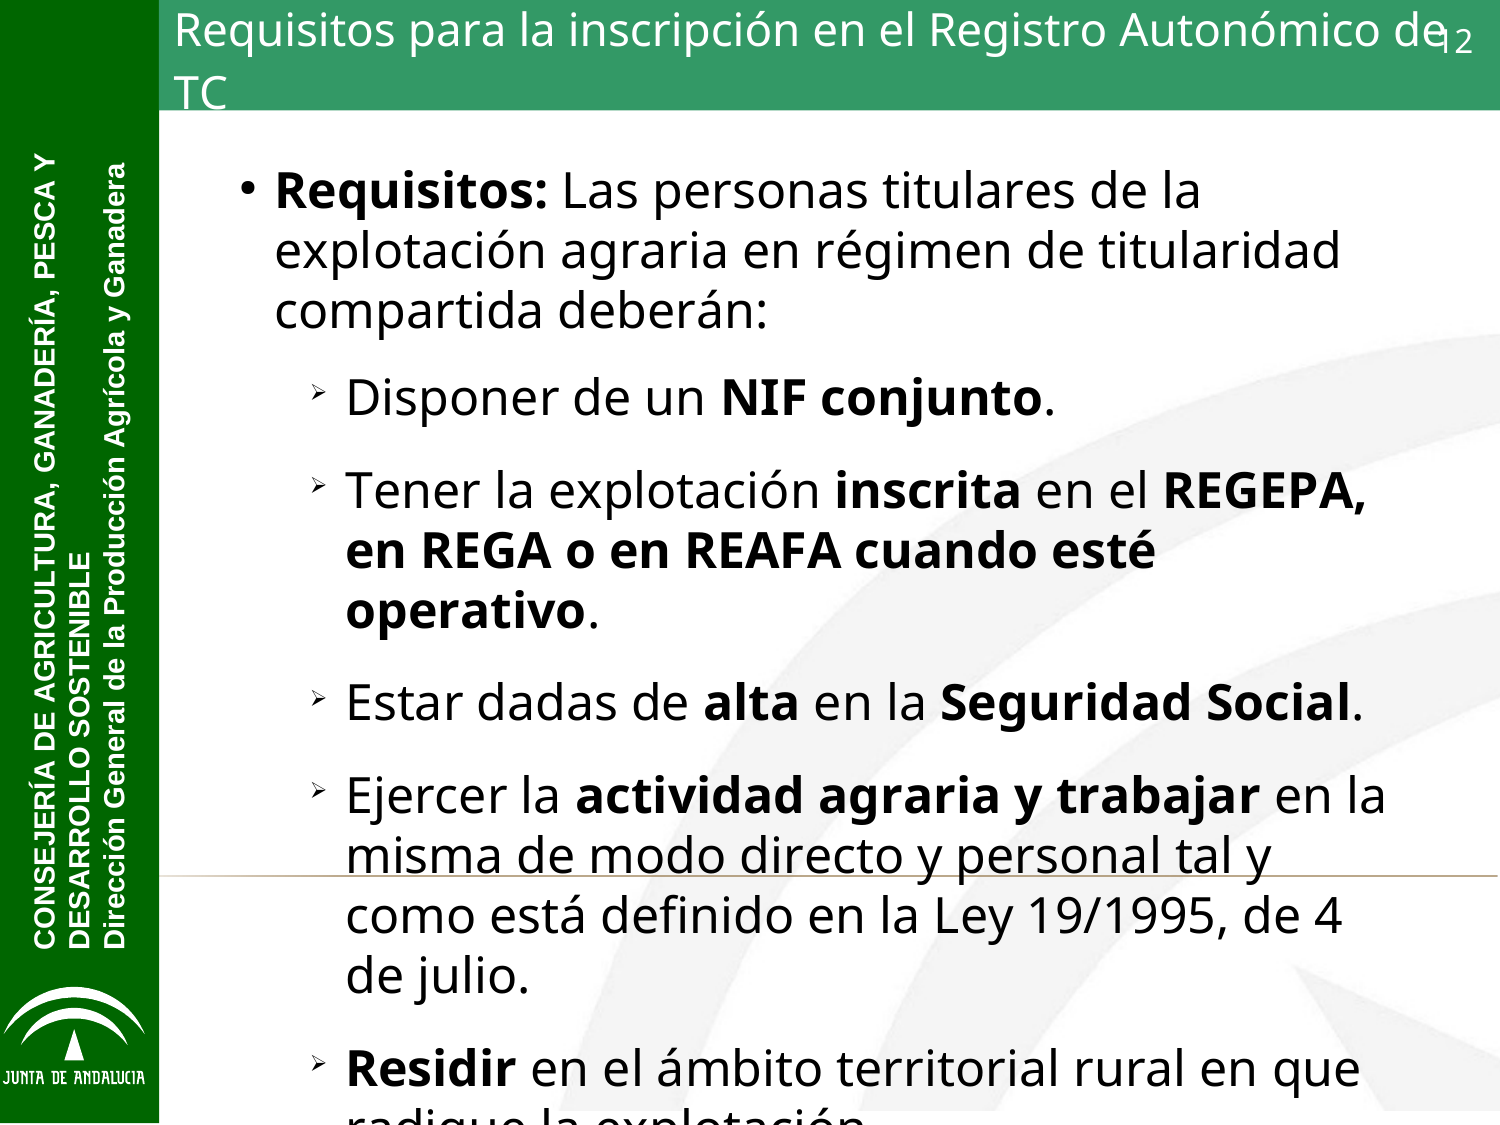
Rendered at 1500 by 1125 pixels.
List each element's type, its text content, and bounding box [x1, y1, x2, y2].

picture [425, 186, 1500, 1111]
picture [1152, 1076, 1165, 1083]
picture [801, 1076, 816, 1083]
picture [1026, 1076, 1039, 1083]
picture [1280, 1076, 1294, 1083]
picture [1310, 1076, 1324, 1083]
picture [963, 1076, 978, 1083]
picture [1102, 1076, 1116, 1083]
picture [663, 1076, 676, 1083]
picture [457, 1076, 467, 1080]
text_box Requisitos: Las personas titulares de la explotación agraria en régimen de titularidad compartida deberán: Disponer de un NIF conjunto. Tener la explotación inscrita en el REGEPA, en REGA o en REAFA cuando esté operativo. Estar dadas de alta en la Seguridad Social. Ejercer la actividad agraria y trabajar en la misma de modo directo y personal tal y como está definido en la Ley 19/1995, de 4 de julio. Residir en el ámbito territorial rural en que radique la explotación. Disponer de una cuenta corriente conjunta. [224, 151, 1418, 1076]
picture [740, 1076, 754, 1083]
text_box 12 [1420, 12, 1484, 68]
text_box Requisitos para la inscripción en el Registro Autonómico de TC [158, 0, 1500, 111]
